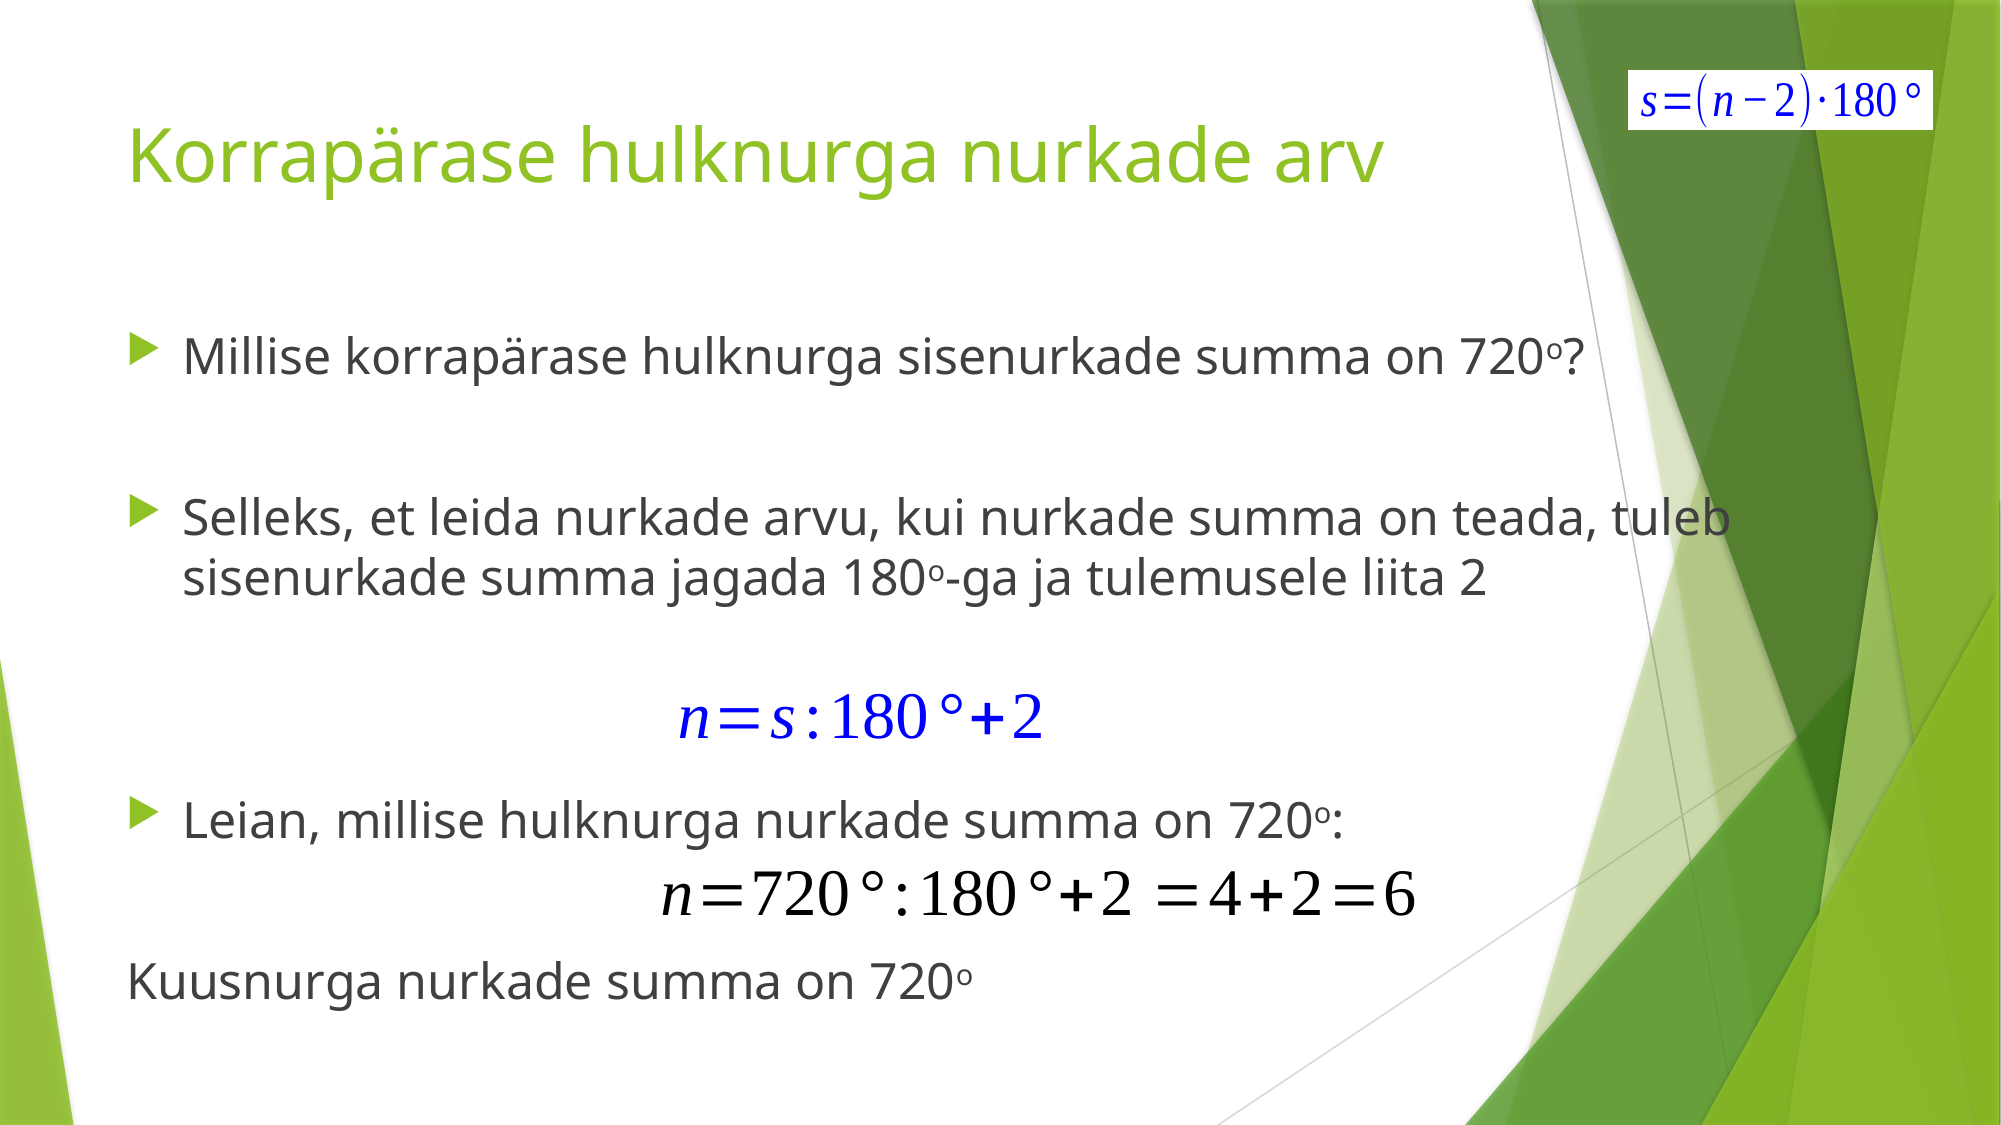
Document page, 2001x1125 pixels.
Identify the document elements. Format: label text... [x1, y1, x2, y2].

title Korrapärase hulknurga nurkade arv [111, 99, 1522, 316]
chart [1628, 69, 1934, 131]
chart [670, 679, 1051, 753]
list Millise korrapärase hulknurga sisenurkade summa on 720o? Selleks, et leida nurkade arvu, kui nurkade summa on teada, tuleb sisenurkade summa jagada 180o-ga ja tulemusele liita 2 Leian, millise hulknurga nurkade summa on 720o: Kuusnurga nurkade summa on 720o [111, 316, 1811, 1125]
chart [653, 856, 1424, 931]
